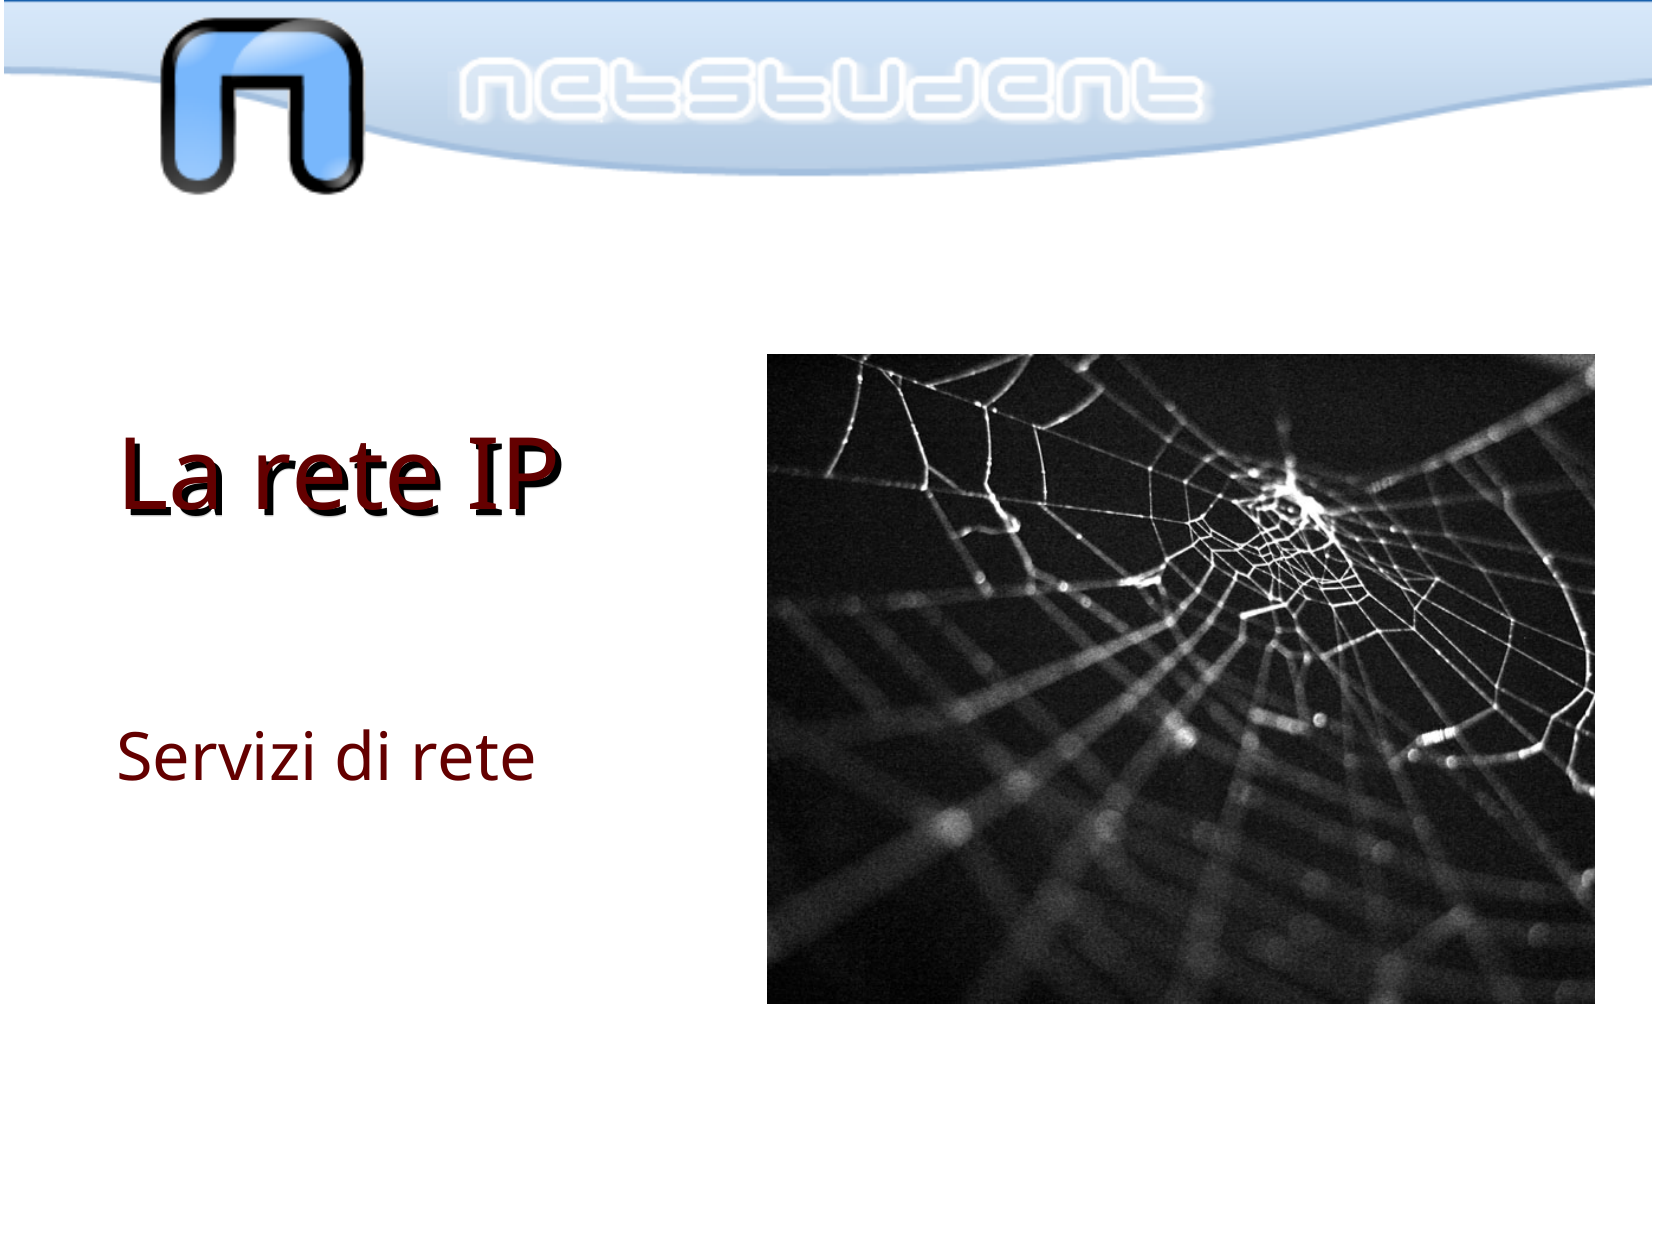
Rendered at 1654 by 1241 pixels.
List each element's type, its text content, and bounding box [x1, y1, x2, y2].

title La rete IP Servizi di rete [110, 430, 1211, 851]
picture [0, 0, 1654, 1241]
